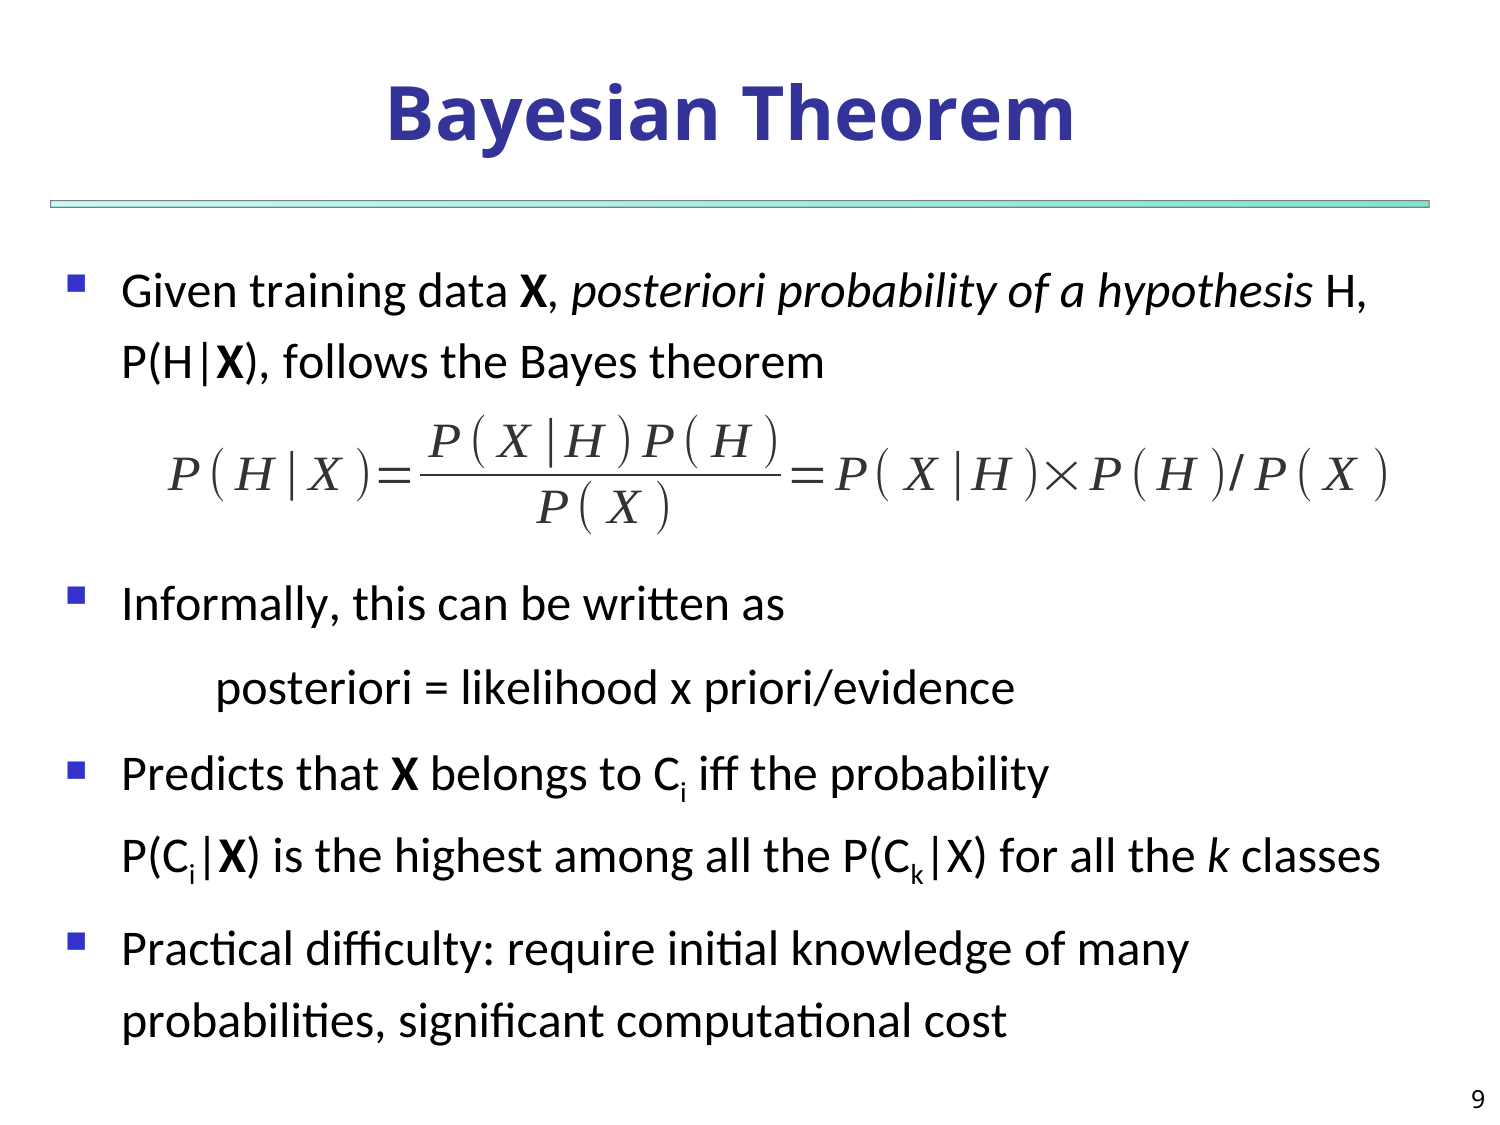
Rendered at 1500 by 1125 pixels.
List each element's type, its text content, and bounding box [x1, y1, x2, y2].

title Bayesian Theorem [249, 57, 1213, 163]
text_box <number> [1187, 1062, 1500, 1125]
list Given training data X, posteriori probability of a hypothesis H, P(H|X), follows the Bayes theorem Informally, this can be written as posteriori = likelihood x priori/evidence Predicts that X belongs to Ci iff the probability P(Ci|X) is the highest among all the P(Ck|X) for all the k classes Practical difficulty: require initial knowledge of many probabilities, significant computational cost [49, 237, 1438, 1115]
chart [155, 412, 1401, 539]
